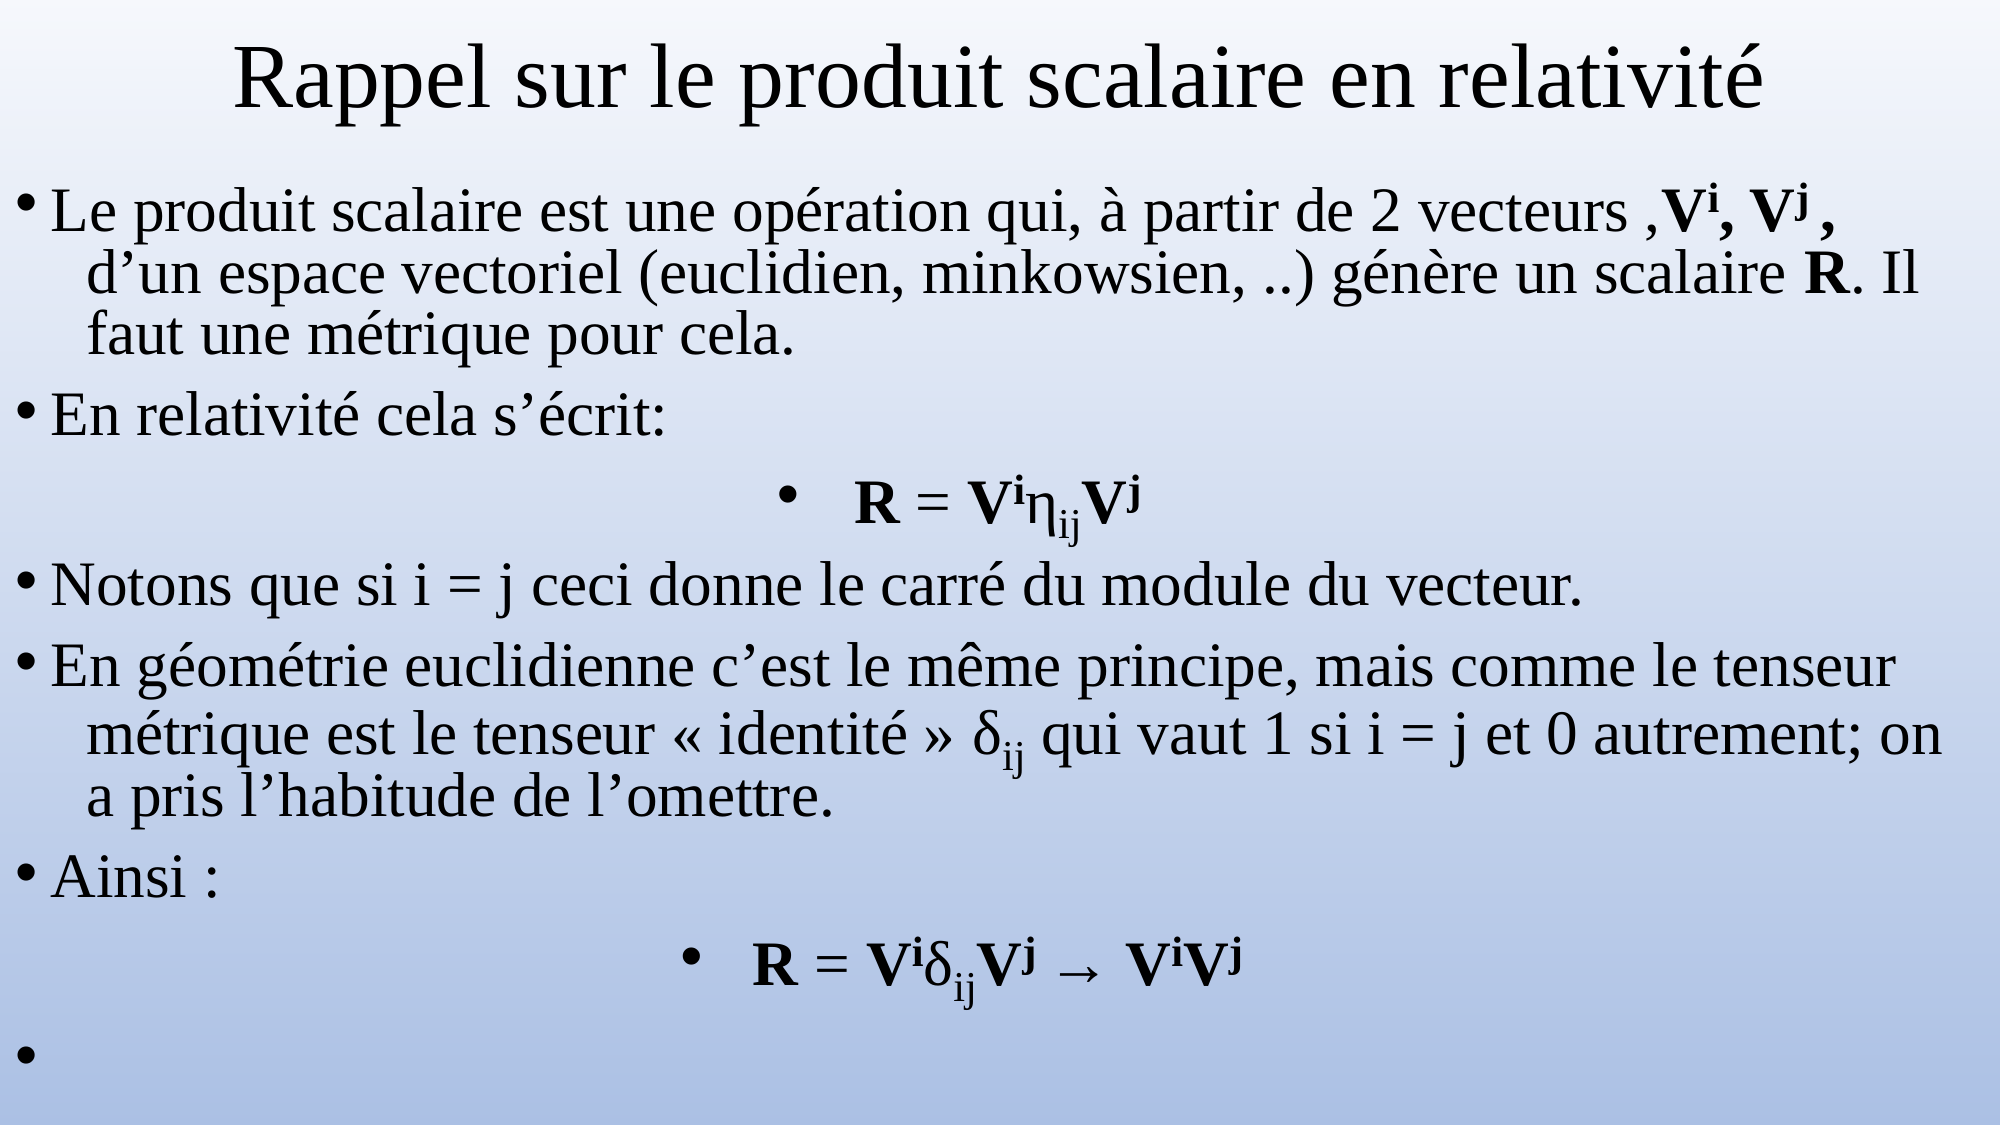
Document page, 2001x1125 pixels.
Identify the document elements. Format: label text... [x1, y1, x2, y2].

list Le produit scalaire est une opération qui, à partir de 2 vecteurs ,Vi, Vj , d’un espace vectoriel (euclidien, minkowsien, ..) génère un scalaire R. Il faut une métrique pour cela. En relativité cela s’écrit: R = ViηijVj Notons que si i = j ceci donne le carré du module du vecteur. En géométrie euclidienne c’est le même principe, mais comme le tenseur métrique est le tenseur « identité » δij qui vaut 1 si i = j et 0 autrement; on a pris l’habitude de l’omettre. Ainsi : R = ViδijVj → ViVj [0, 167, 1972, 1014]
title Rappel sur le produit scalaire en relativité [137, 3, 1863, 154]
